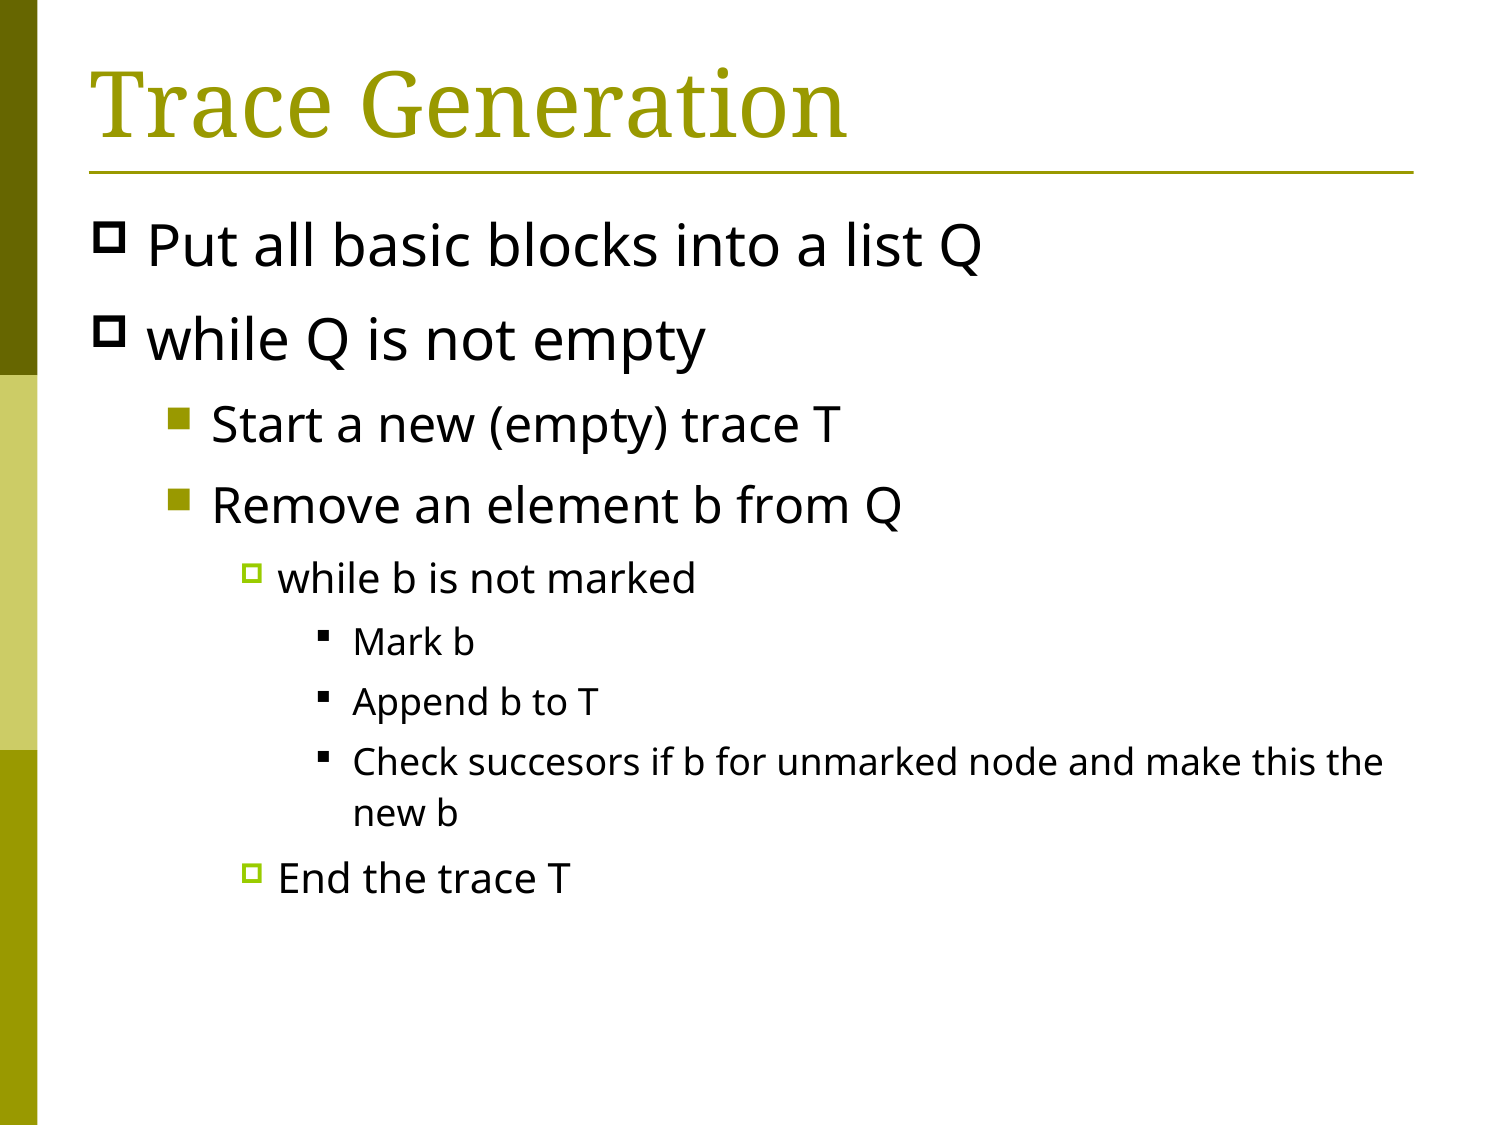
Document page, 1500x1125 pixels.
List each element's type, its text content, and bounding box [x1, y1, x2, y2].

title Trace Generation [75, 45, 1426, 173]
list Put all basic blocks into a list Q while Q is not empty Start a new (empty) trace T Remove an element b from Q while b is not marked Mark b Append b to T Check succesors if b for unmarked node and make this the new b End the trace T [75, 196, 1426, 1006]
